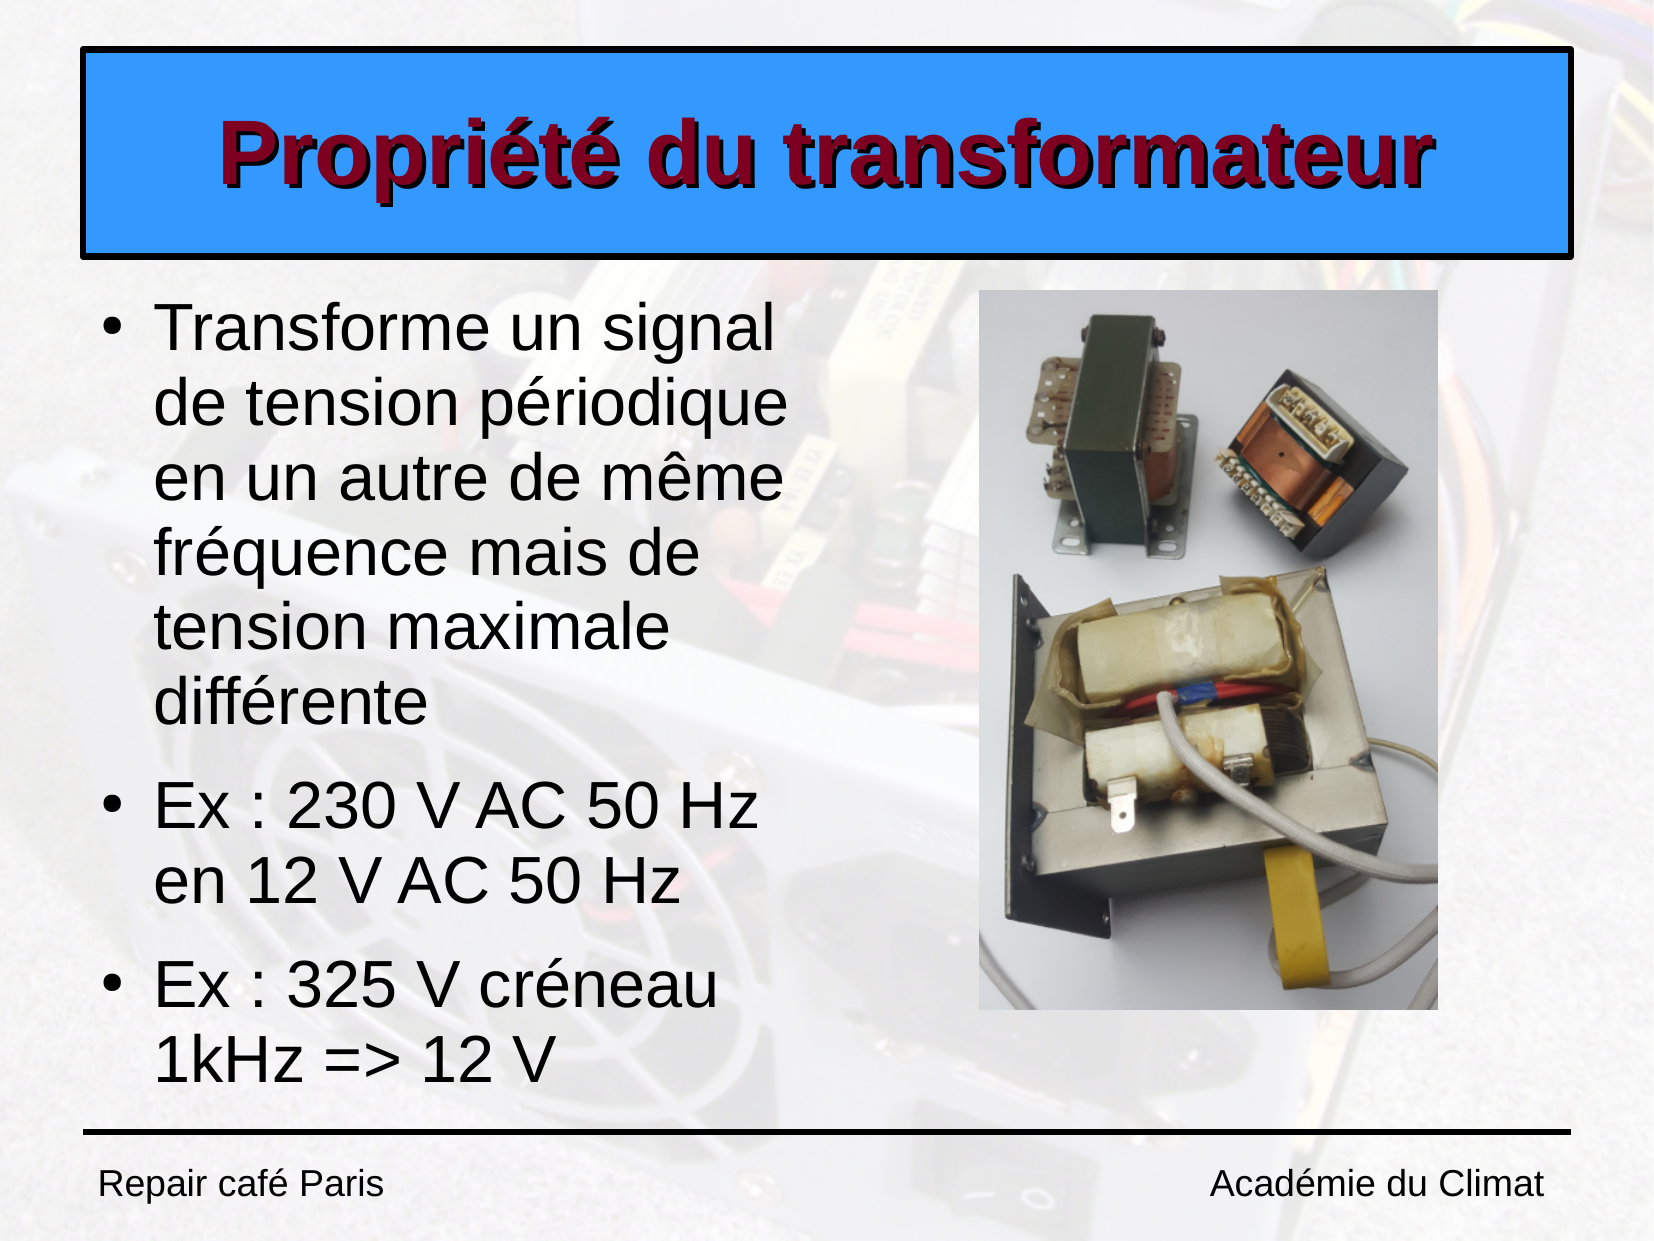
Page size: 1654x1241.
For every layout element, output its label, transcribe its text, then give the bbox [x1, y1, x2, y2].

list Transforme un signal de tension périodique en un autre de même fréquence mais de tension maximale différente Ex : 230 V AC 50 Hz en 12 V AC 50 Hz Ex : 325 V créneau 1kHz => 12 V [82, 290, 809, 1097]
title Propriété du transformateur [82, 49, 1571, 257]
text_box Repair café Paris Académie du Climat [82, 1155, 1571, 1213]
picture [0, 0, 1654, 1241]
